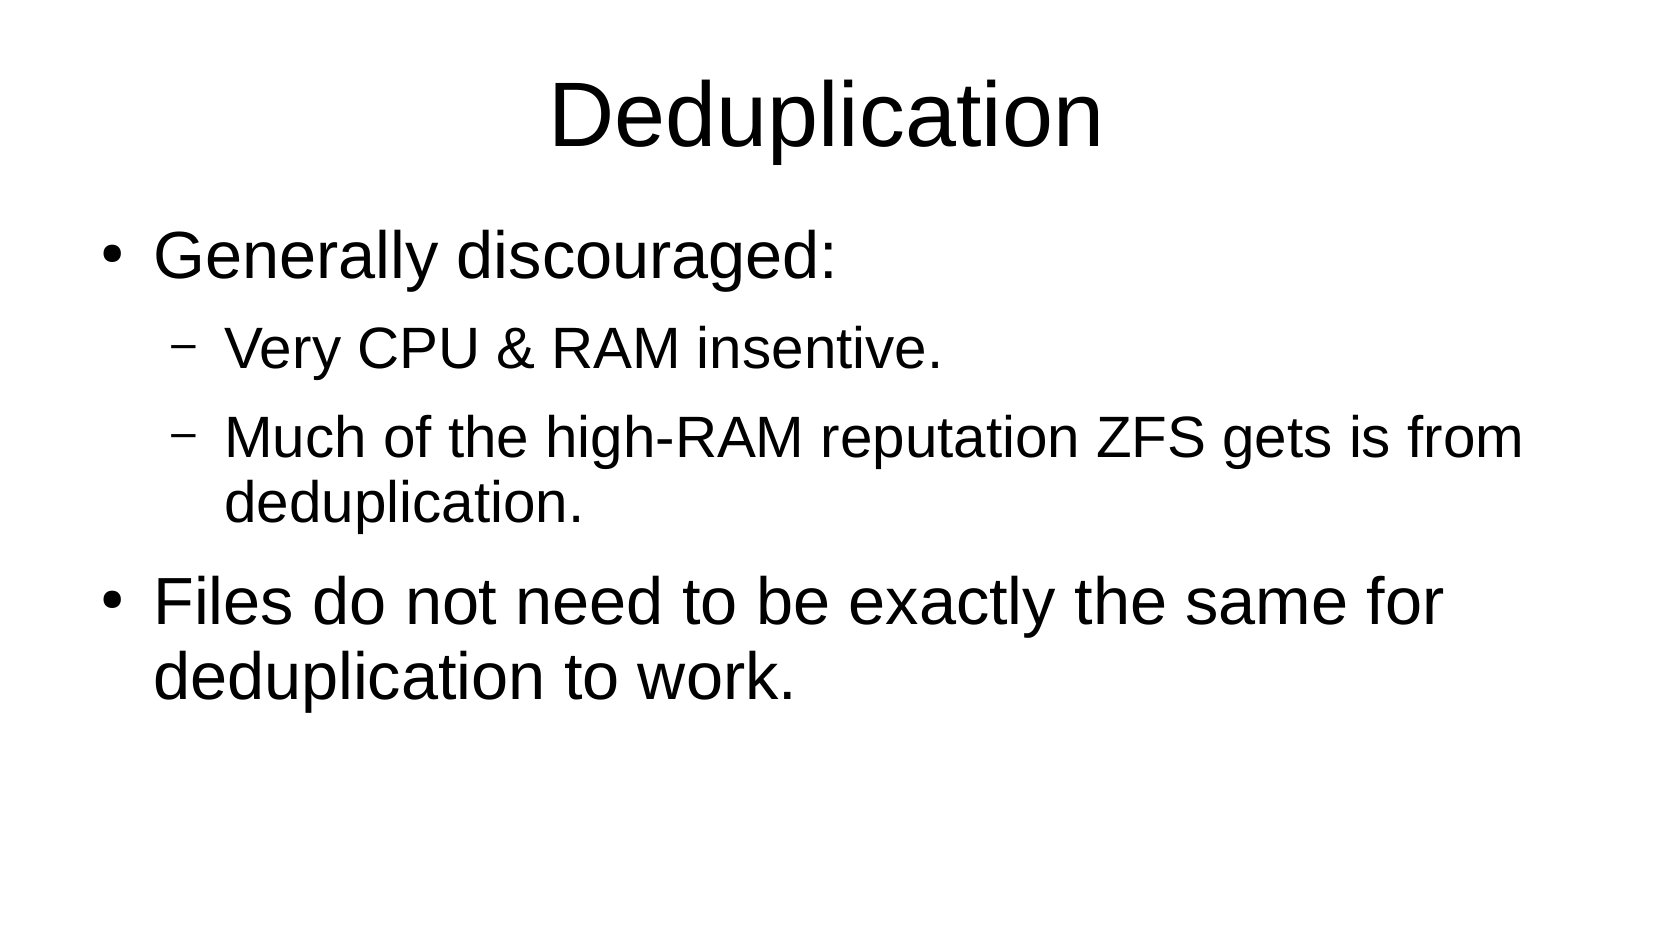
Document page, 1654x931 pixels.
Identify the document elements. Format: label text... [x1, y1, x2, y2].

title Deduplication [82, 37, 1571, 193]
list Generally discouraged: Very CPU & RAM insentive. Much of the high-RAM reputation ZFS gets is from deduplication. Files do not need to be exactly the same for deduplication to work. [82, 217, 1571, 758]
